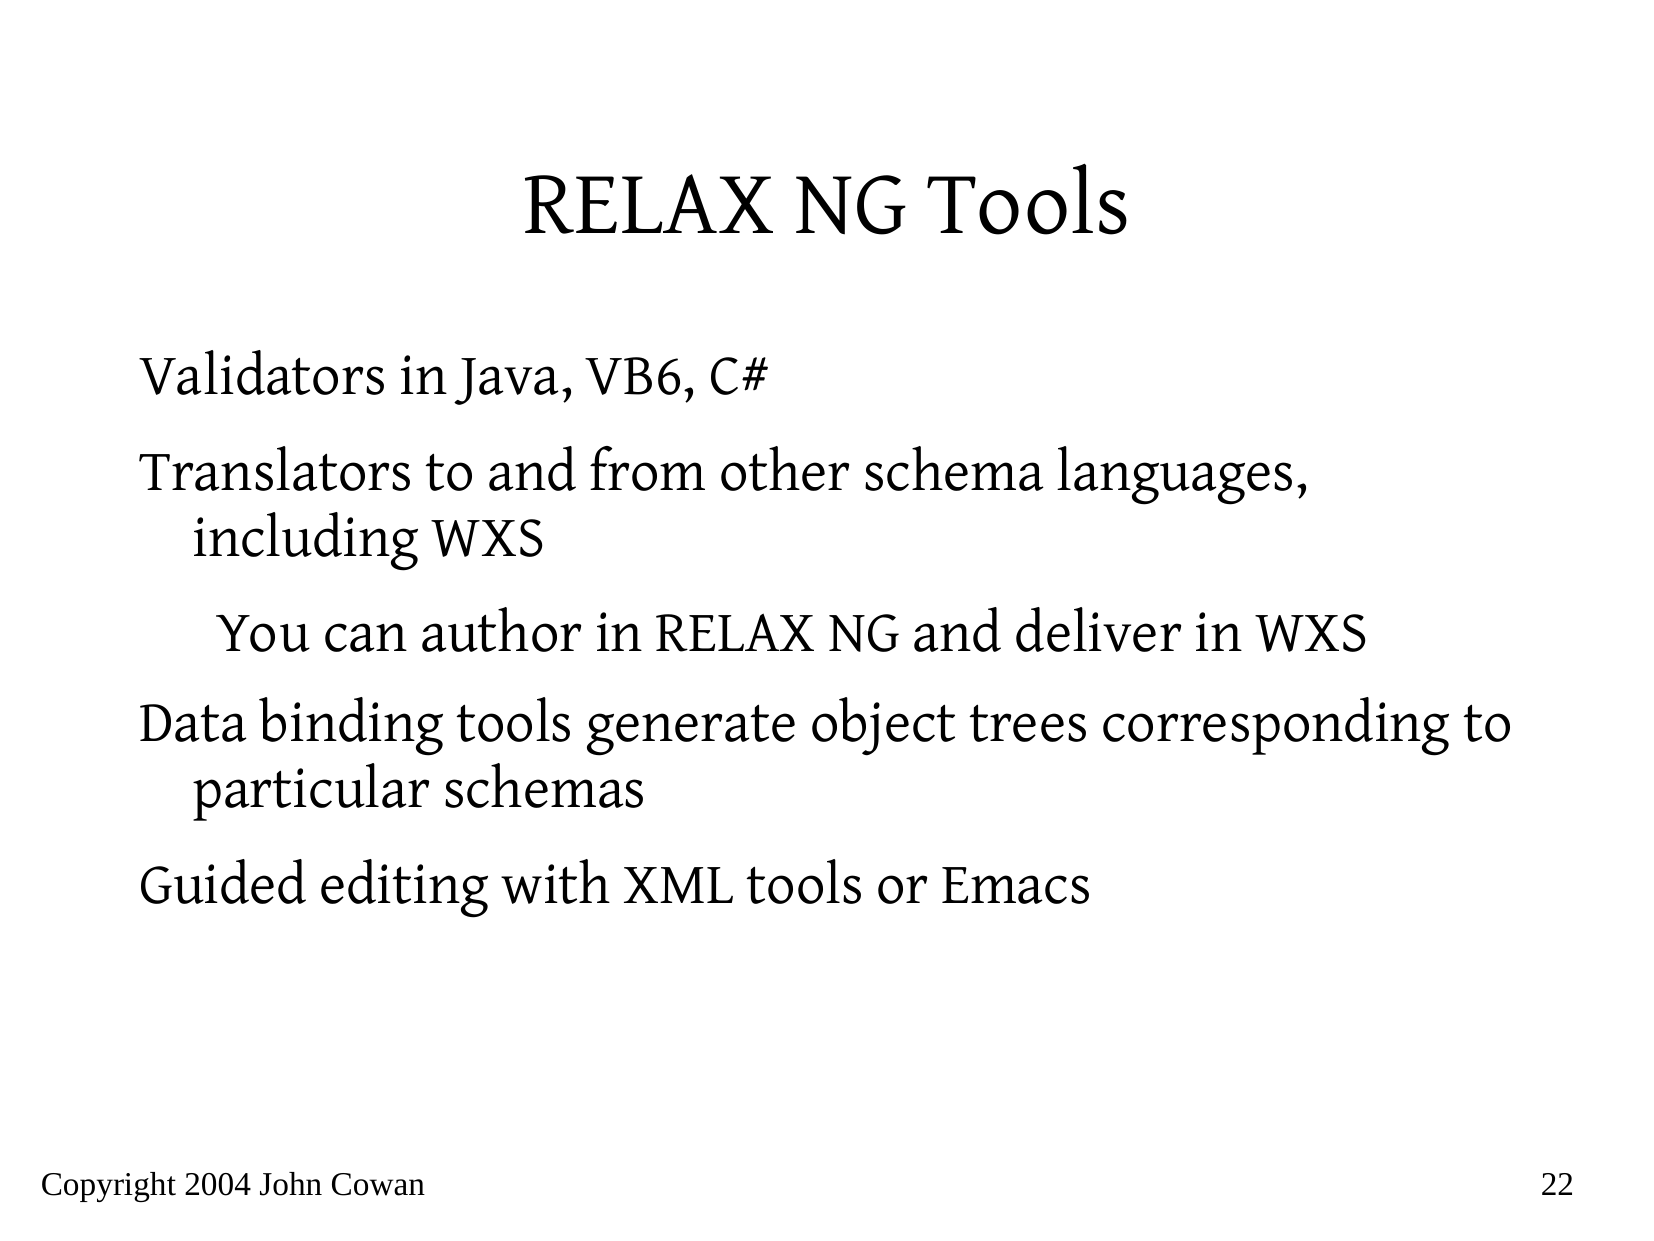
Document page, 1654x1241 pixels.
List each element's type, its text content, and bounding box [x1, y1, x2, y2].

list Validators in Java, VB6, C# Translators to and from other schema languages, including WXS You can author in RELAX NG and deliver in WXS Data binding tools generate object trees corresponding to particular schemas Guided editing with XML tools or Emacs [121, 344, 1534, 1127]
title RELAX NG Tools [121, 102, 1534, 311]
